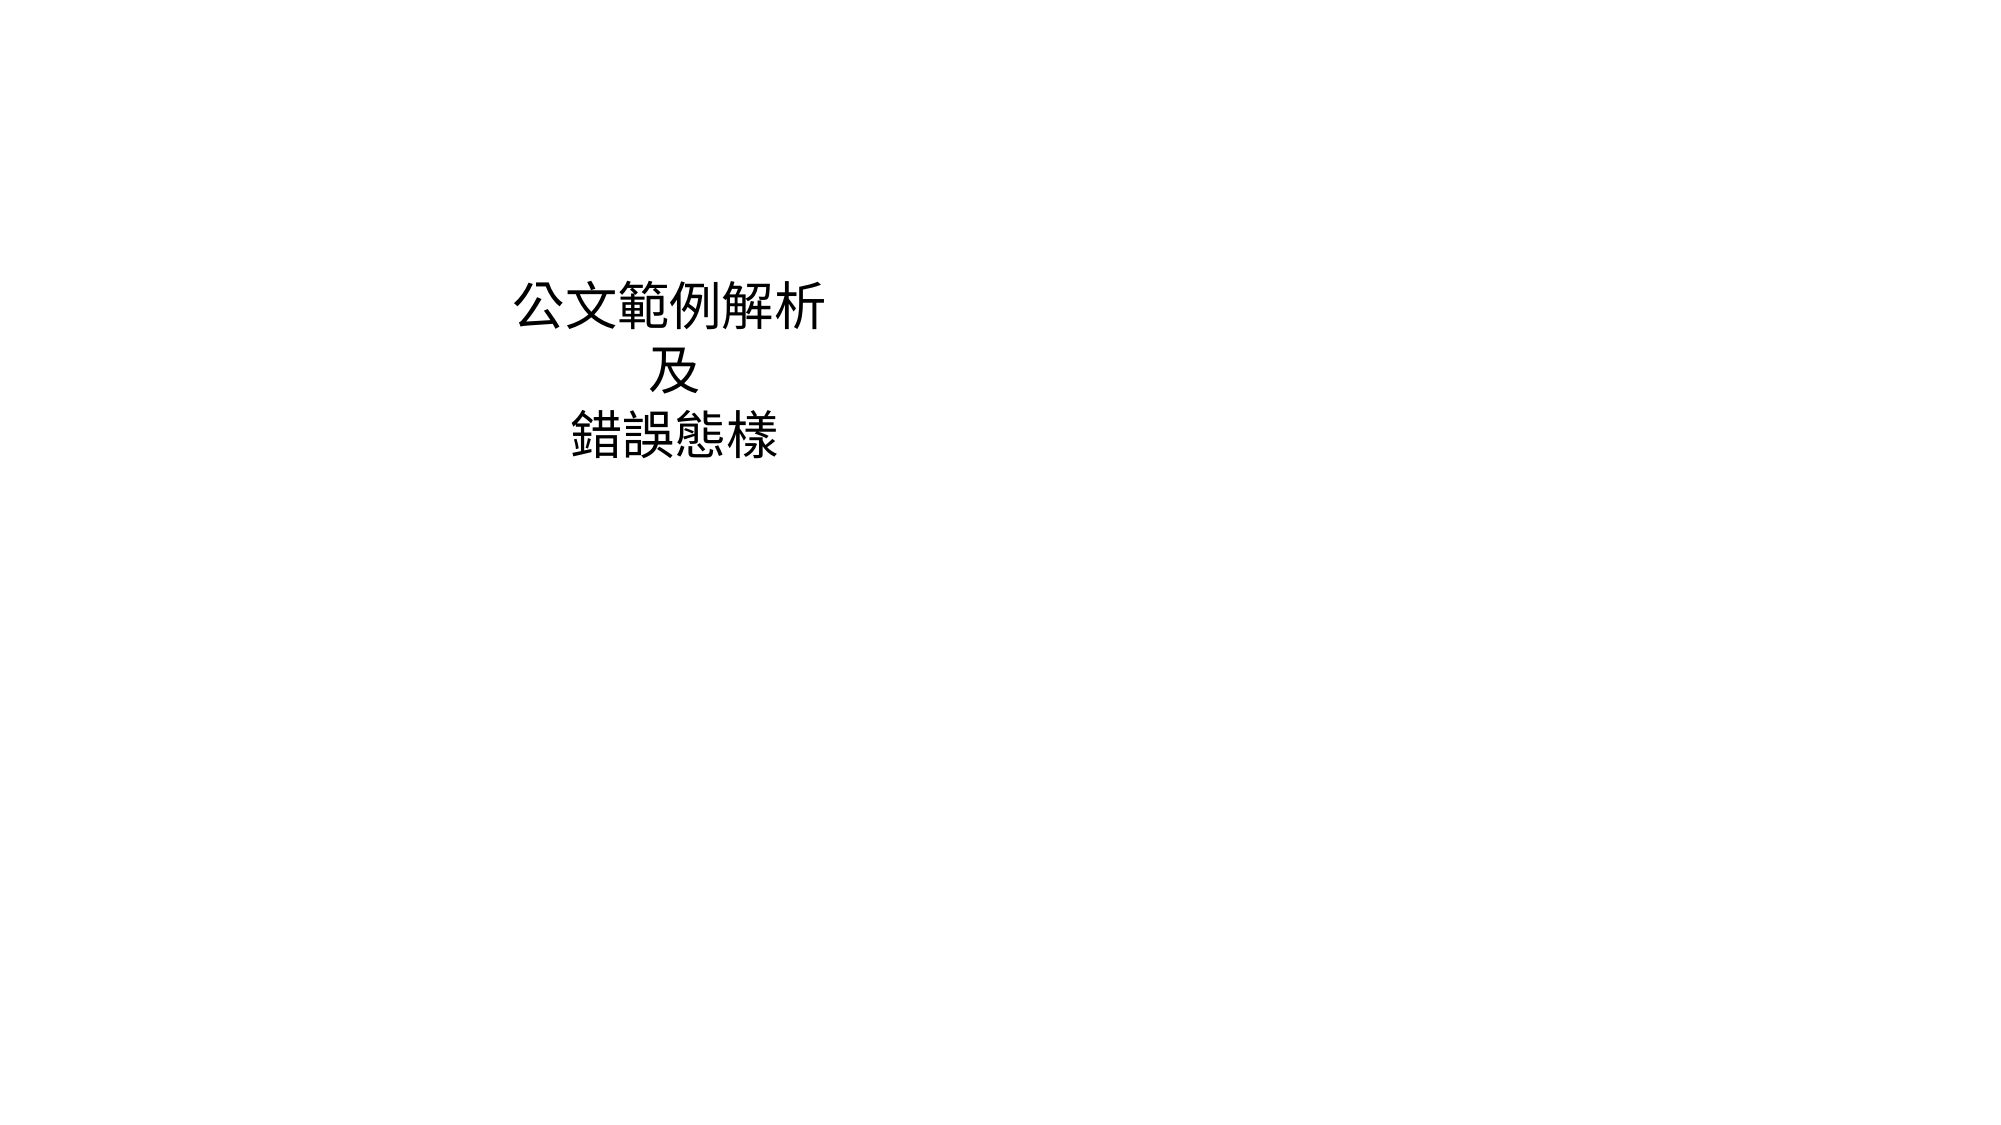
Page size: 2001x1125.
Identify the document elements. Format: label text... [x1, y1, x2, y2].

list 公文範例解析 及 錯誤態樣 [497, 273, 1495, 477]
